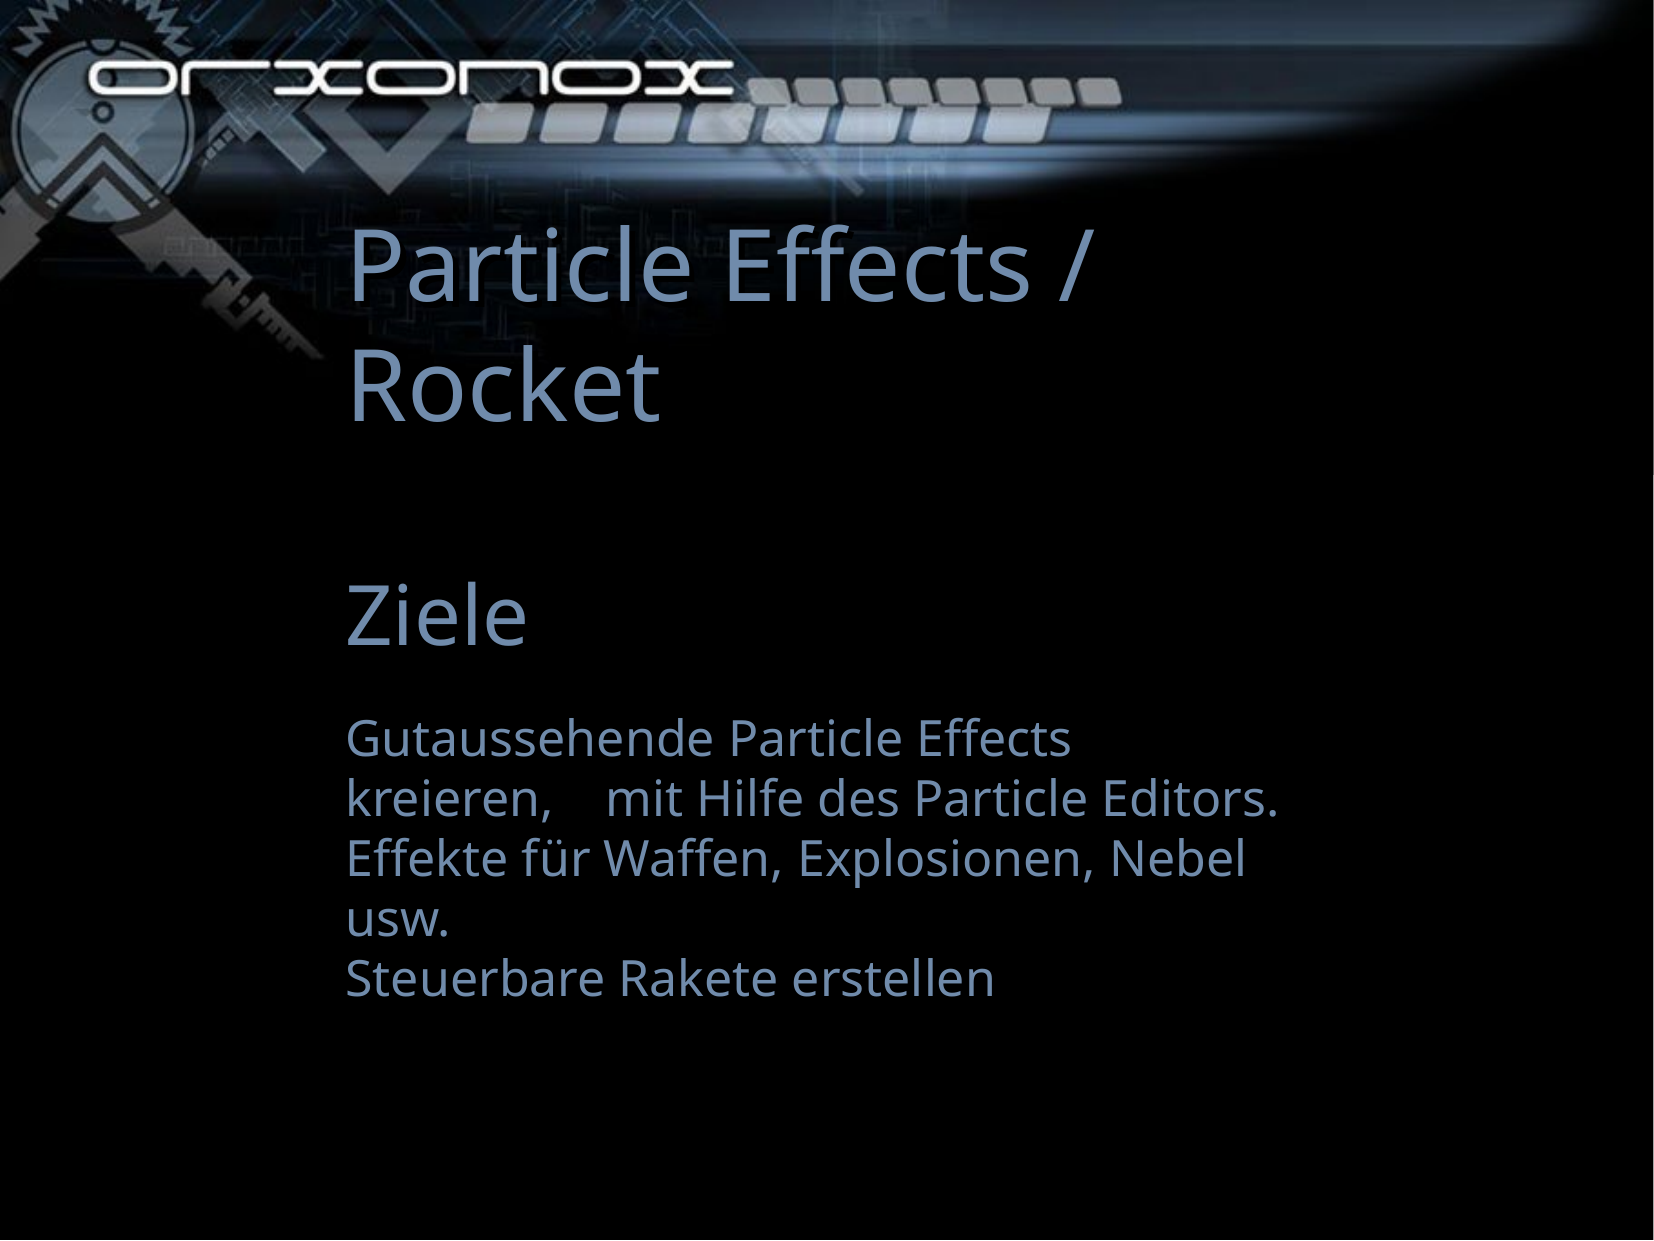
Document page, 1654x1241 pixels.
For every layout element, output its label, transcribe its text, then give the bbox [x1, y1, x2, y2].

text_box Particle Effects / Rocket Ziele Gutaussehende Particle Effects kreieren, mit Hilfe des Particle Editors. Effekte für Waffen, Explosionen, Nebel usw. Steuerbare Rakete erstellen [330, 194, 1306, 250]
picture [0, 0, 1654, 475]
